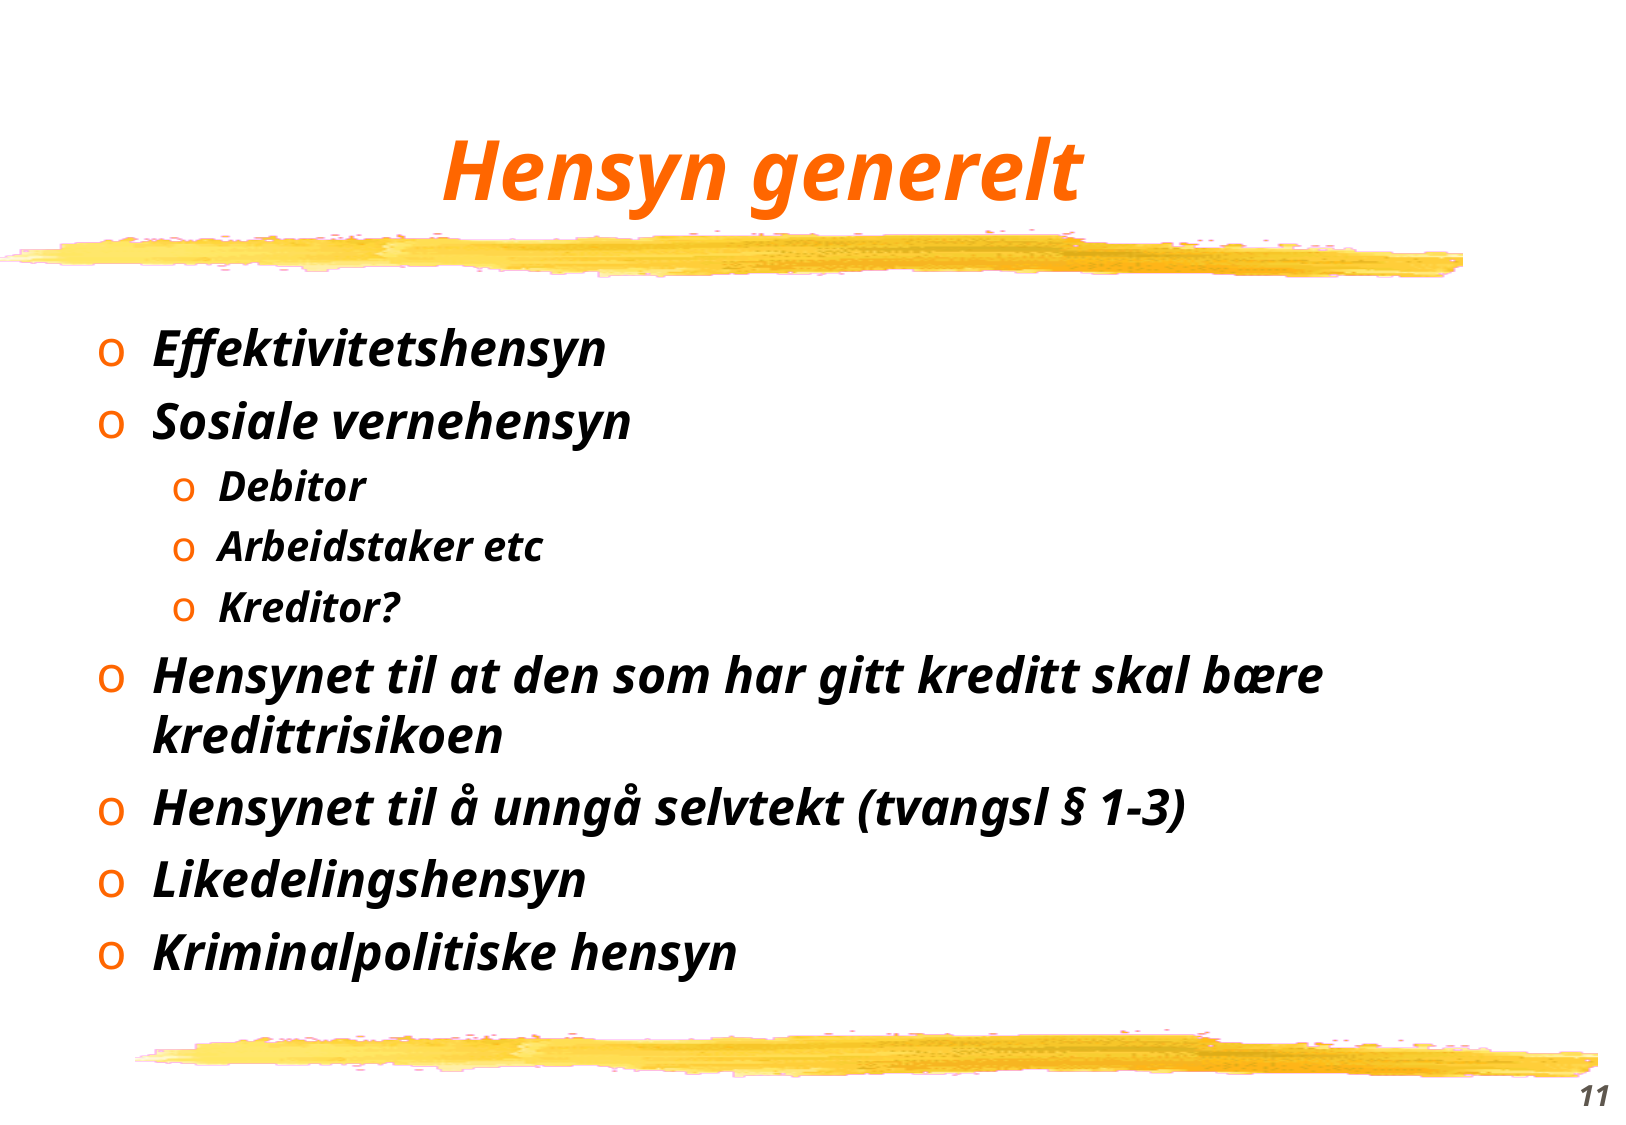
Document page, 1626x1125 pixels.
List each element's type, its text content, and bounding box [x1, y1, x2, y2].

picture [0, 224, 1463, 288]
title Hensyn generelt [72, 37, 1454, 225]
text_box <number> [1516, 1050, 1626, 1125]
list Effektivitetshensyn Sosiale vernehensyn Debitor Arbeidstaker etc Kreditor? Hensynet til at den som har gitt kreditt skal bære kredittrisikoen Hensynet til å unngå selvtekt (tvangsl § 1-3) Likedelingshensyn Kriminalpolitiske hensyn [81, 309, 1535, 1001]
picture [135, 1024, 1598, 1088]
